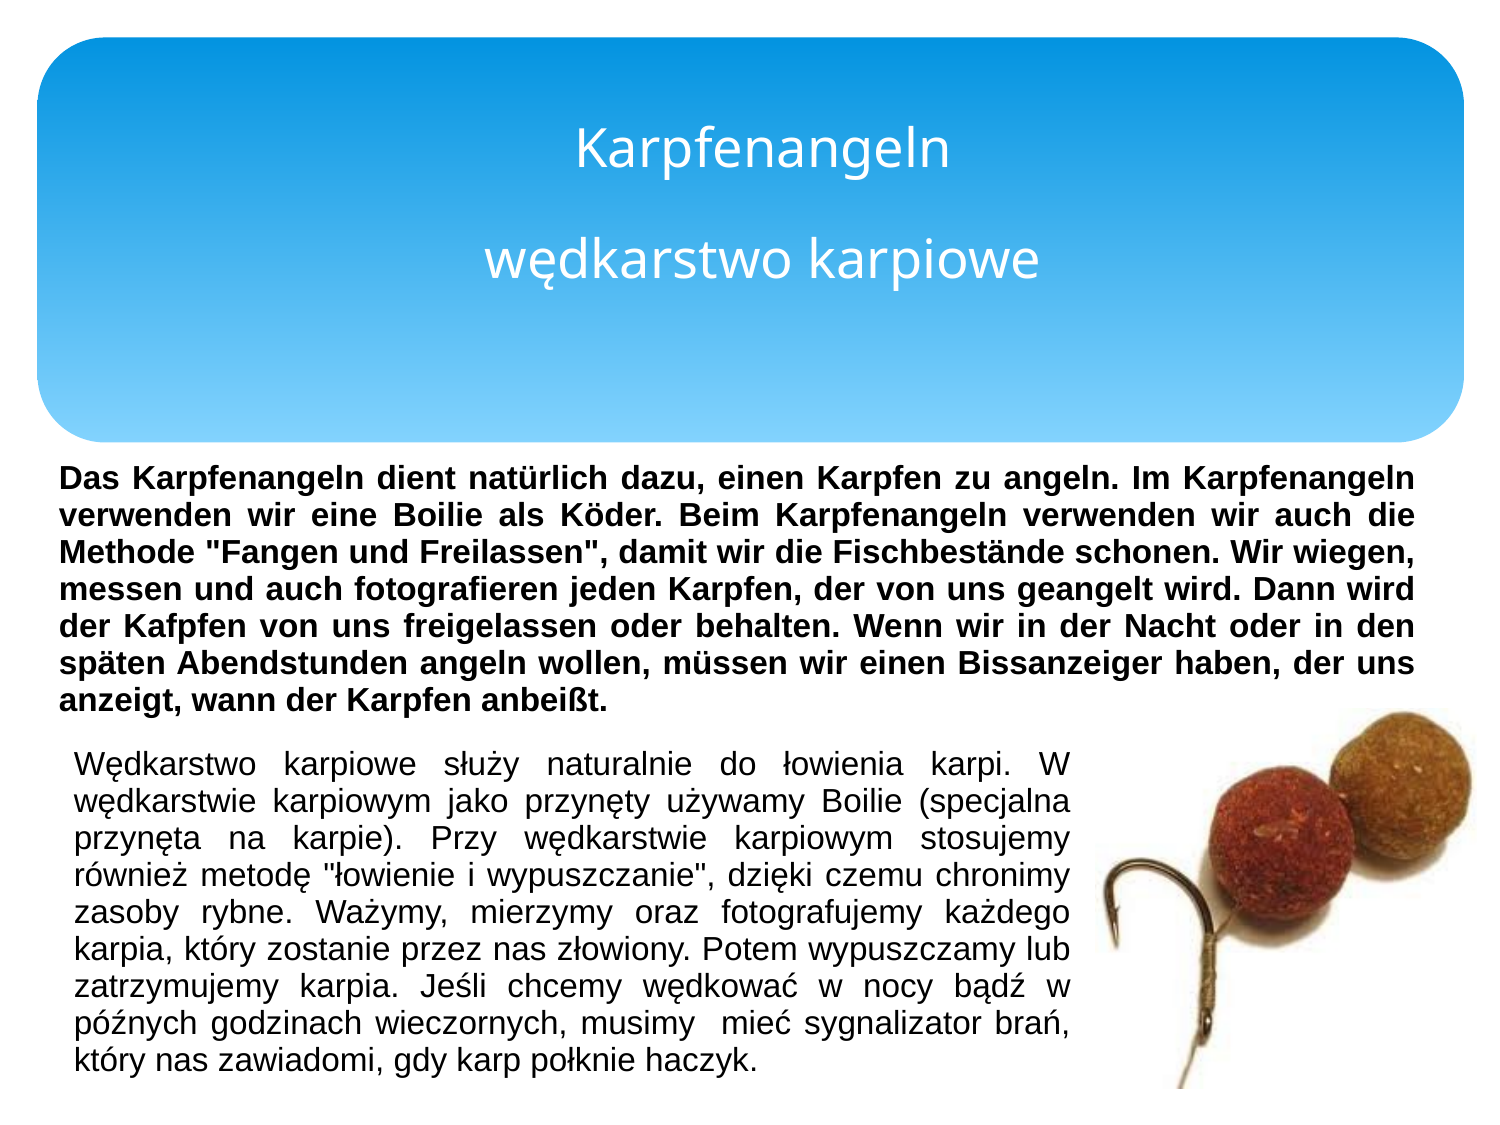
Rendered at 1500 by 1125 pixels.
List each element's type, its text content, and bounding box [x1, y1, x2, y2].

picture [1095, 708, 1477, 1089]
text_box Wędkarstwo karpiowe służy naturalnie do łowienia karpi. W wędkarstwie karpiowym jako przynęty używamy Boilie (specjalna przynęta na karpie). Przy wędkarstwie karpiowym stosujemy również metodę "łowienie i wypuszczanie", dzięki czemu chronimy zasoby rybne. Ważymy, mierzymy oraz fotografujemy każdego karpia, który zostanie przez nas złowiony. Potem wypuszczamy lub zatrzymujemy karpia. Jeśli chcemy wędkować w nocy bądź w późnych godzinach wieczornych, musimy mieć sygnalizator brań, który nas zawiadomi, gdy karp połknie haczyk. [59, 738, 1093, 1118]
title Karpfenangeln wędkarstwo karpiowe [88, 88, 1439, 280]
subtitle Das Karpfenangeln dient natürlich dazu, einen Karpfen zu angeln. Im Karpfenangeln verwenden wir eine Boilie als Köder. Beim Karpfenangeln verwenden wir auch die Methode "Fangen und Freilassen", damit wir die Fischbestände schonen. Wir wiegen, messen und auch fotografieren jeden Karpfen, der von uns geangelt wird. Dann wird der Kafpfen von uns freigelassen oder behalten. Wenn wir in der Nacht oder in den späten Abendstunden angeln wollen, müssen wir einen Bissanzeiger haben, der uns anzeigt, wann der Karpfen anbeißt. [59, 454, 1418, 798]
